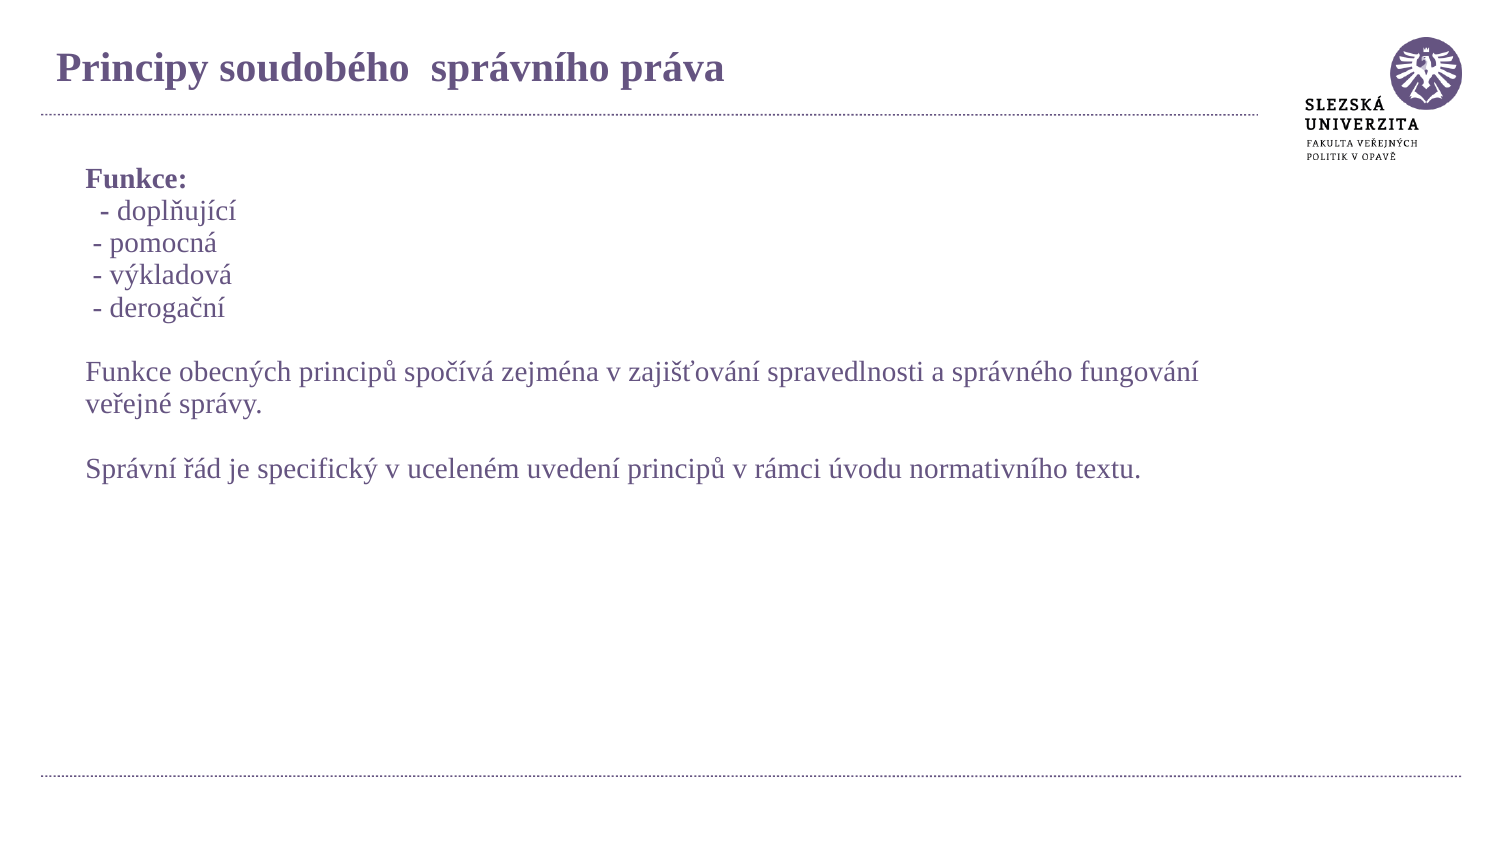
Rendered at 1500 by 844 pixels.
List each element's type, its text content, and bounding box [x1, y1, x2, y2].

text_box Funkce: - doplňující - pomocná - výkladová - derogační Funkce obecných principů spočívá zejména v zajišťování spravedlnosti a správného fungování veřejné správy. Správní řád je specifický v uceleném uvedení principů v rámci úvodu normativního textu. [70, 154, 1295, 812]
title Principy soudobého správního práva [41, 32, 786, 116]
